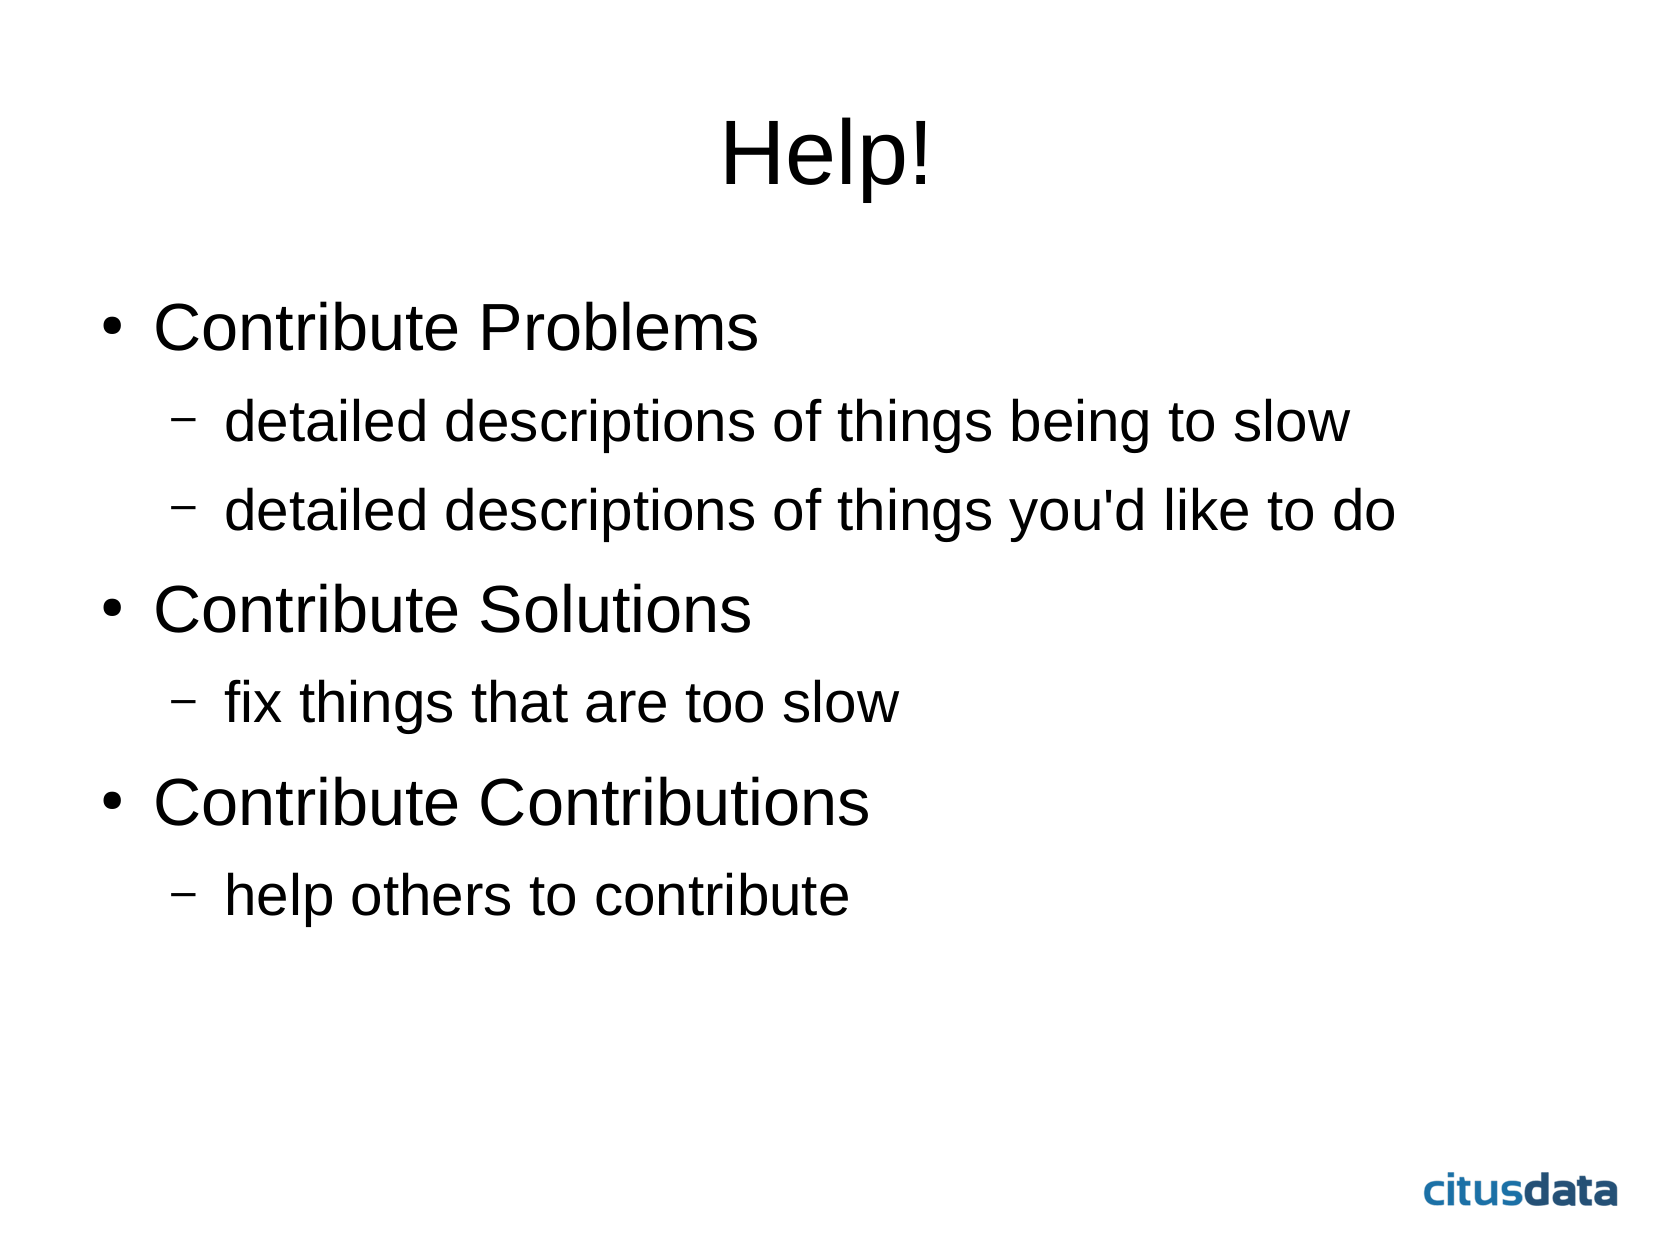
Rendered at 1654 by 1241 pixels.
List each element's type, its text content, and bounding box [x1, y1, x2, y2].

picture [1420, 1167, 1622, 1209]
list Contribute Problems detailed descriptions of things being to slow detailed descriptions of things you'd like to do Contribute Solutions fix things that are too slow Contribute Contributions help others to contribute [82, 290, 1571, 1096]
title Help! [82, 49, 1571, 257]
